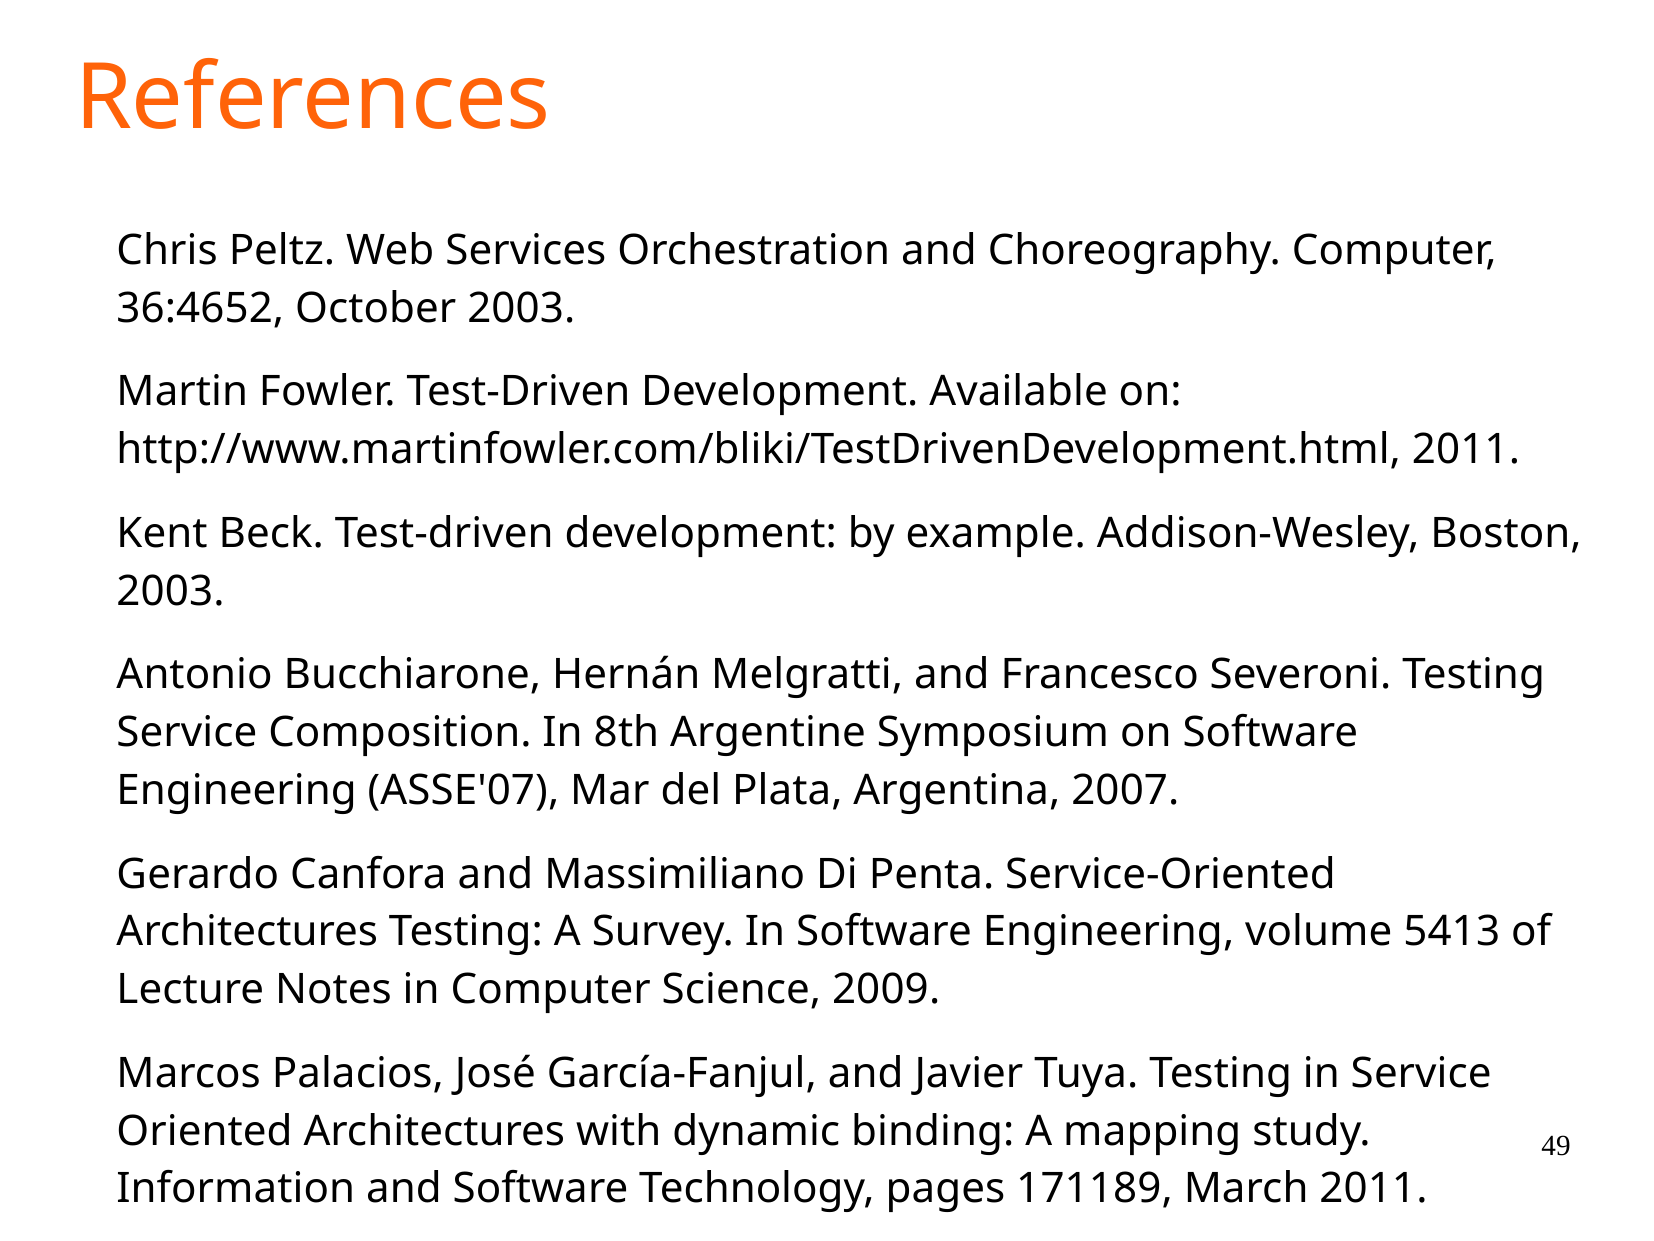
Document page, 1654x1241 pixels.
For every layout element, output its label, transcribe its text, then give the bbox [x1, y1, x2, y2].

title References [75, 0, 1564, 186]
list Chris Peltz. Web Services Orchestration and Choreography. Computer, 36:4652, October 2003. Martin Fowler. Test-Driven Development. Available on: http://www.martinfowler.com/bliki/TestDrivenDevelopment.html, 2011. Kent Beck. Test-driven development: by example. Addison-Wesley, Boston, 2003. Antonio Bucchiarone, Hernán Melgratti, and Francesco Severoni. Testing Service Composition. In 8th Argentine Symposium on Software Engineering (ASSE'07), Mar del Plata, Argentina, 2007. Gerardo Canfora and Massimiliano Di Penta. Service-Oriented Architectures Testing: A Survey. In Software Engineering, volume 5413 of Lecture Notes in Computer Science, 2009. Marcos Palacios, José García-Fanjul, and Javier Tuya. Testing in Service Oriented Architectures with dynamic binding: A mapping study. Information and Software Technology, pages 171189, March 2011. [116, 219, 1605, 1219]
